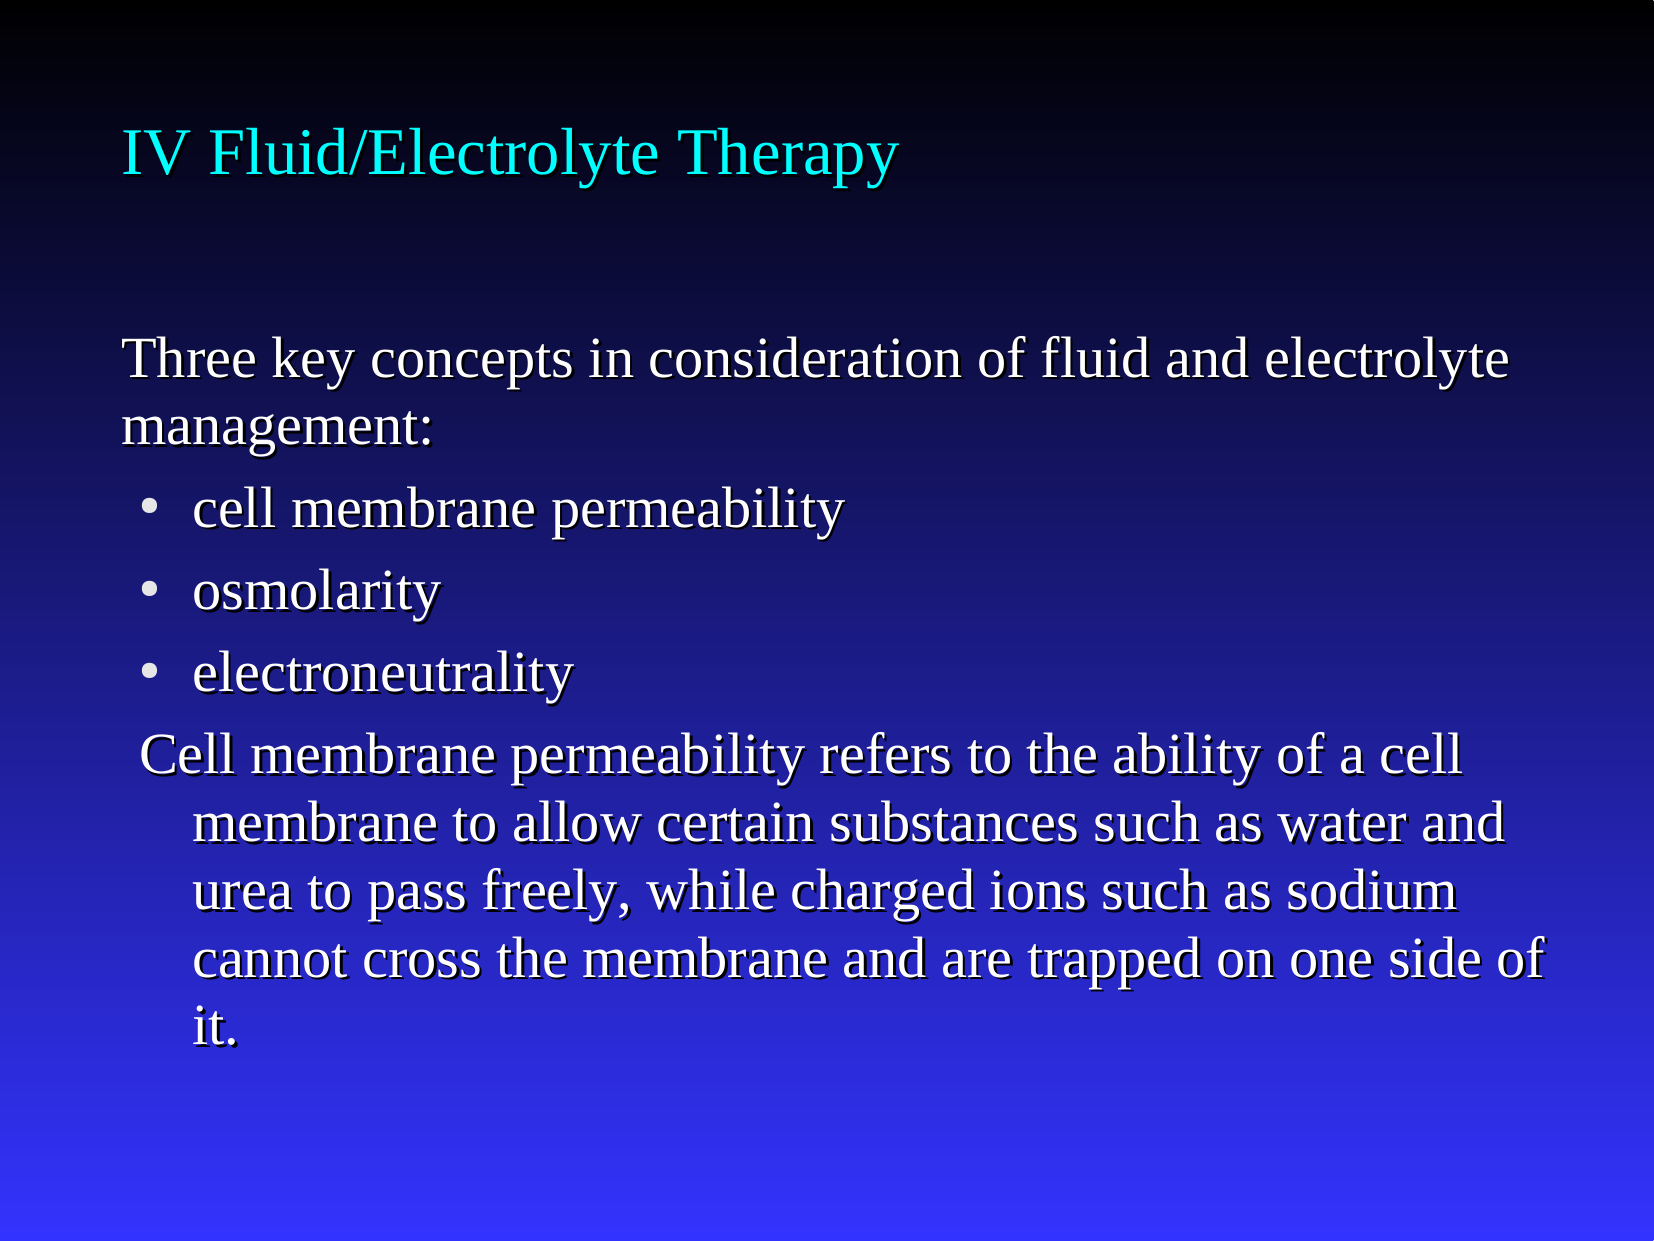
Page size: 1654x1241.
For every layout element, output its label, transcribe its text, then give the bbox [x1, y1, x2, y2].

list Three key concepts in consideration of fluid and electrolyte management: cell membrane permeability osmolarity electroneutrality Cell membrane permeability refers to the ability of a cell membrane to allow certain substances such as water and urea to pass freely, while charged ions such as sodium cannot cross the membrane and are trapped on one side of it. [121, 322, 1561, 1132]
title IV Fluid/Electrolyte Therapy [121, 46, 1534, 254]
